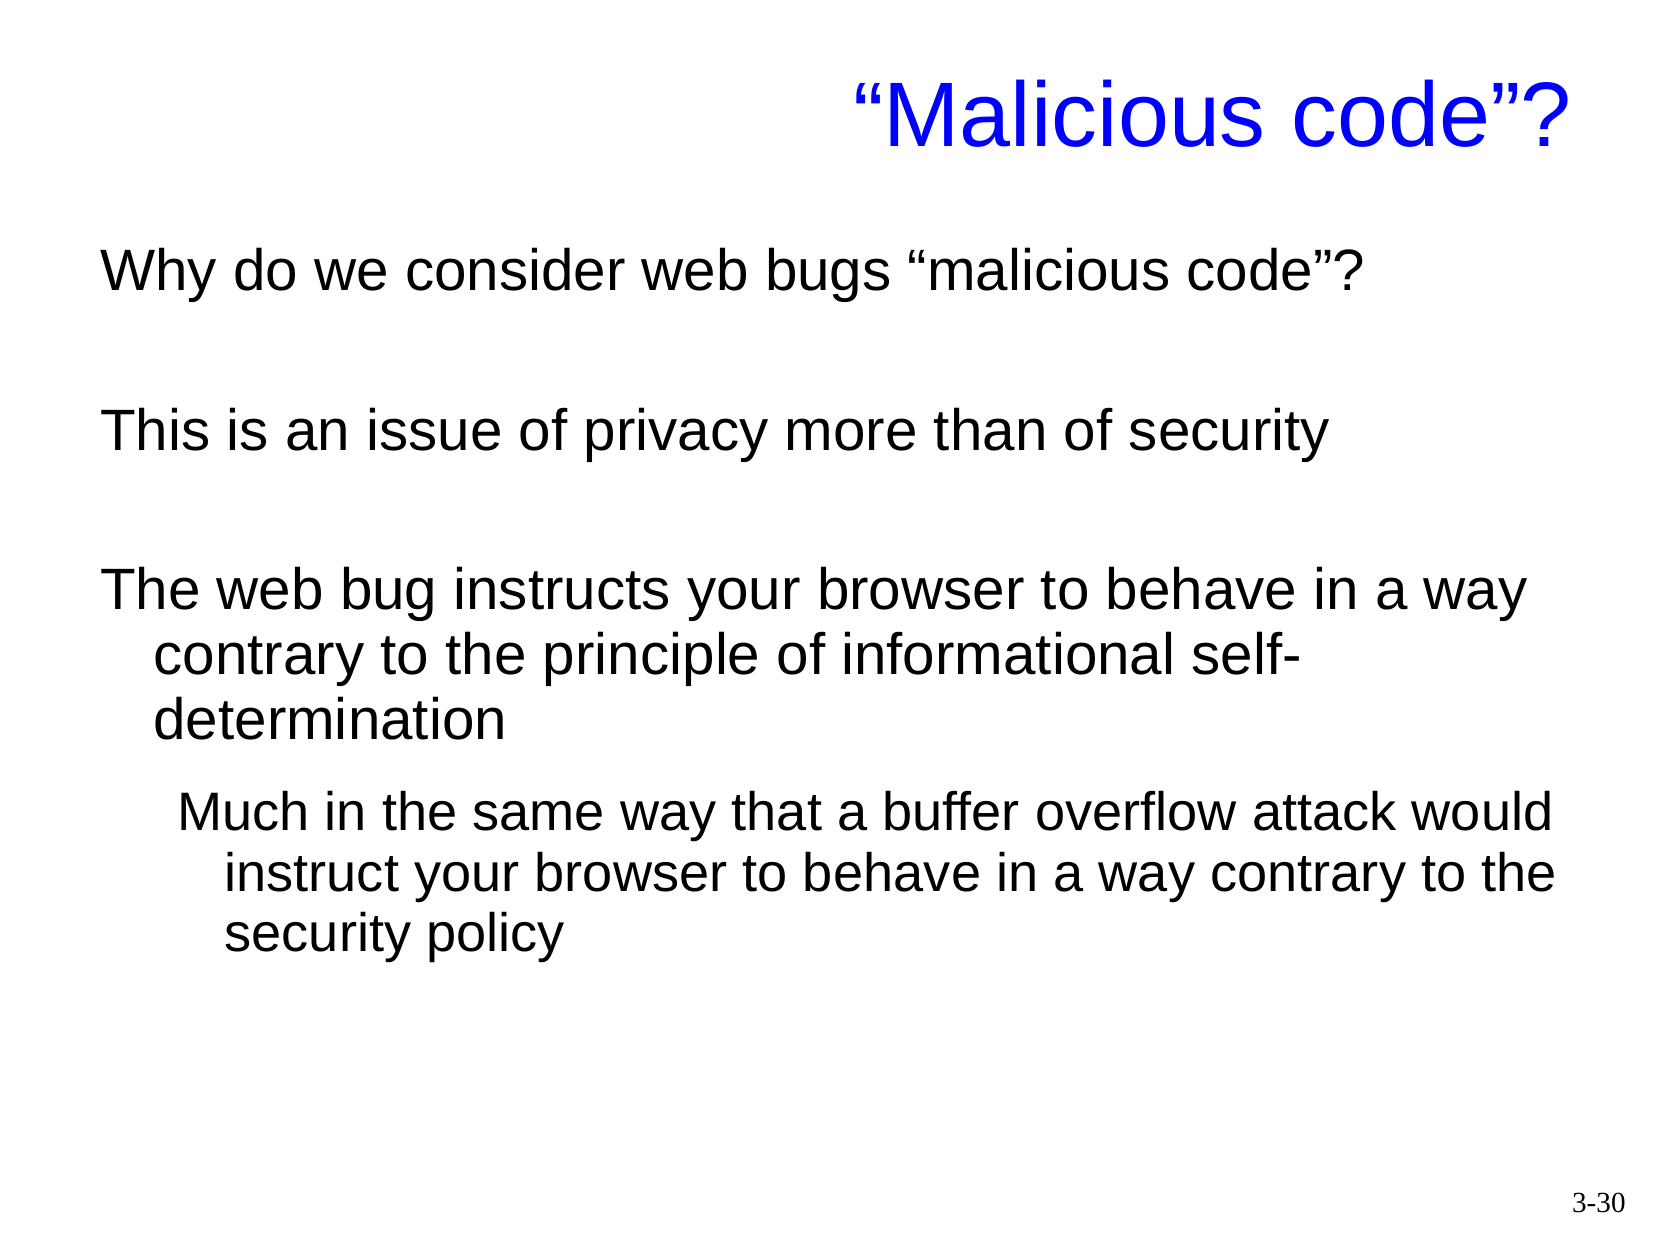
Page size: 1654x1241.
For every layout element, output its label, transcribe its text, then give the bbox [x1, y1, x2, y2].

title “Malicious code”? [84, 18, 1573, 211]
list Why do we consider web bugs “malicious code”? This is an issue of privacy more than of security The web bug instructs your browser to behave in a way contrary to the principle of informational self-determination Much in the same way that a buffer overflow attack would instruct your browser to behave in a way contrary to the security policy [82, 237, 1571, 1156]
